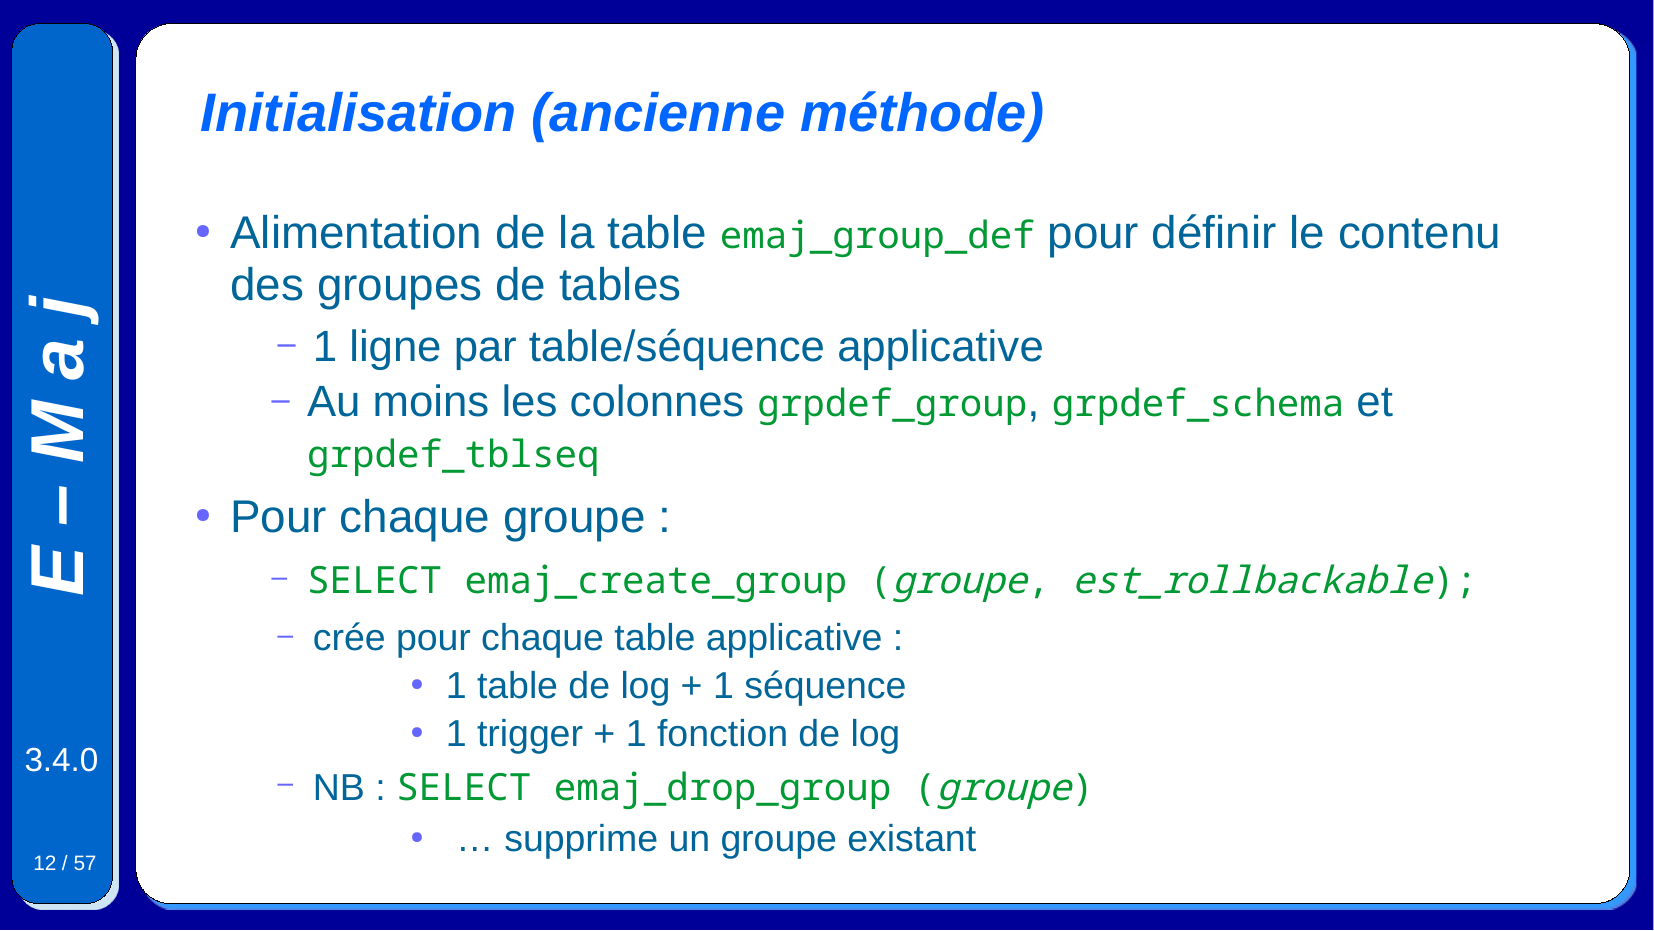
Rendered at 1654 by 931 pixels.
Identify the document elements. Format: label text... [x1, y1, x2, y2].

list Alimentation de la table emaj_group_def pour définir le contenu des groupes de tables 1 ligne par table/séquence applicative Au moins les colonnes grpdef_group, grpdef_schema et grpdef_tblseq Pour chaque groupe : SELECT emaj_create_group (groupe, est_rollbackable); crée pour chaque table applicative : 1 table de log + 1 séquence 1 trigger + 1 fonction de log NB : SELECT emaj_drop_group (groupe) … supprime un groupe existant [177, 206, 1587, 839]
title Initialisation (ancienne méthode) [200, 34, 1575, 191]
